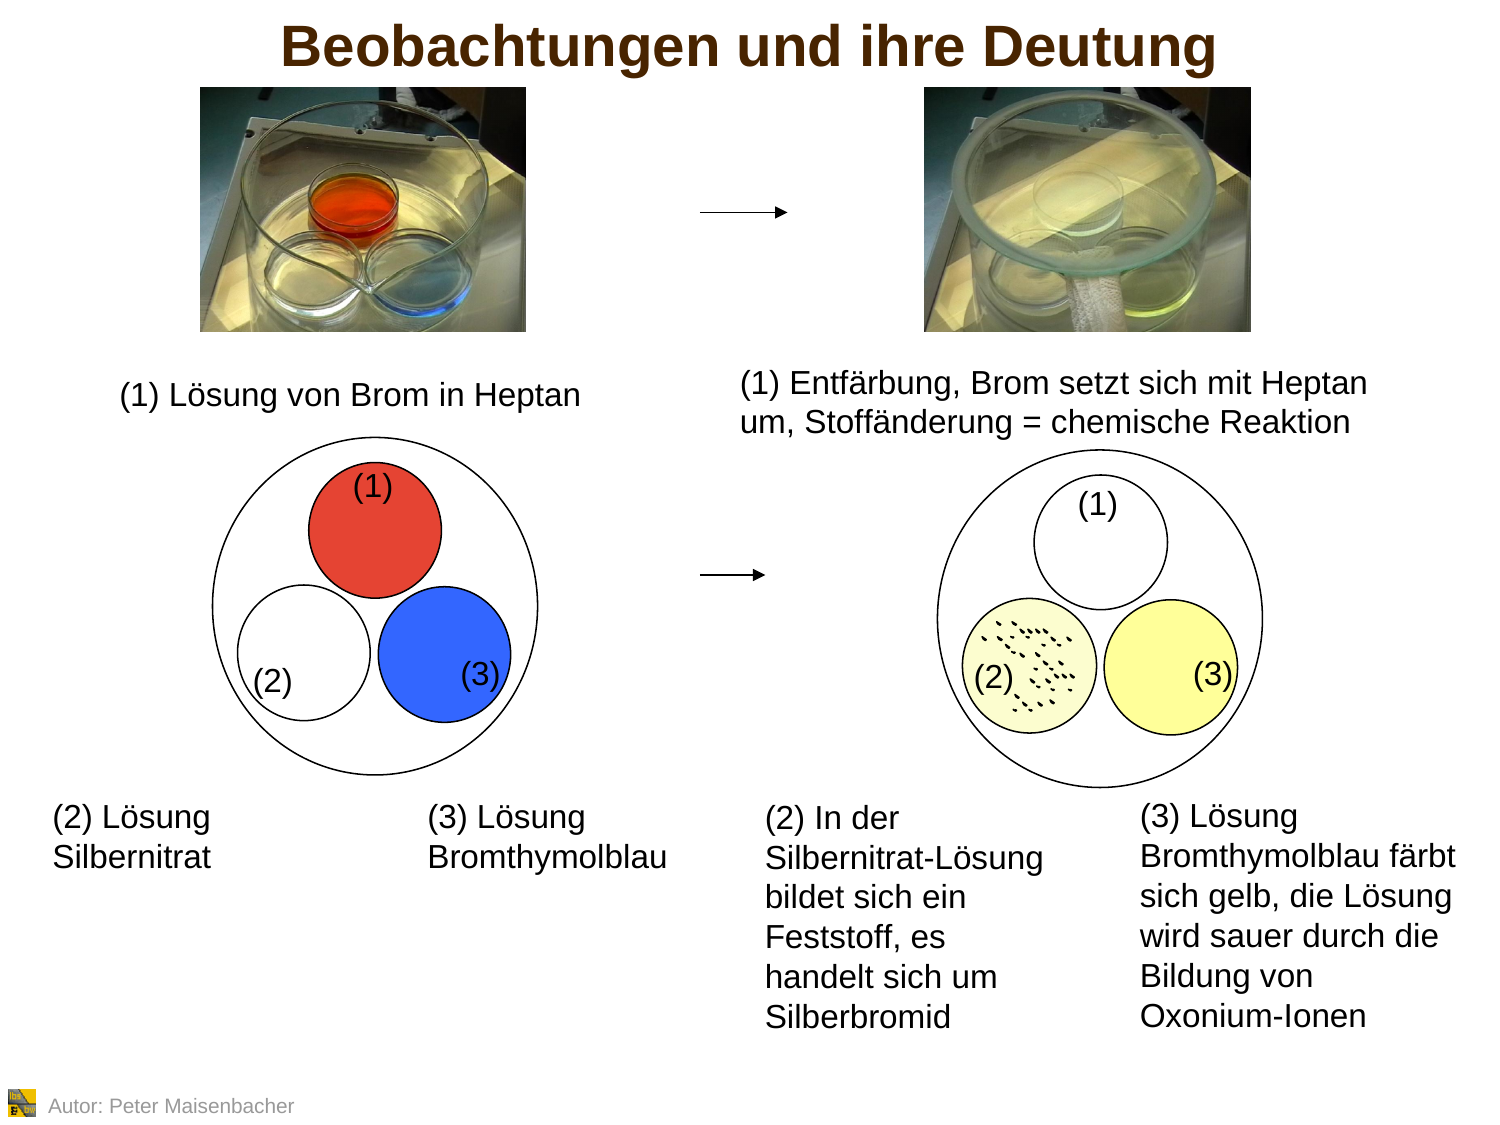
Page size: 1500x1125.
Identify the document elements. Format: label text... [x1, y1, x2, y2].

text_box (1) Entfärbung, Brom setzt sich mit Heptan um, Stoffänderung = chemische Reaktion [725, 353, 1388, 449]
text_box (3) Lösung Bromthymolblau [412, 787, 688, 883]
picture [924, 87, 1251, 332]
text_box [378, 586, 510, 723]
text_box [308, 472, 442, 599]
text_box (3) [445, 644, 516, 701]
text_box (2) In der Silbernitrat-Lösung bildet sich ein Feststoff, es handelt sich um Silberbromid [750, 788, 1063, 1044]
picture [8, 1089, 36, 1117]
text_box (3) [1178, 644, 1249, 701]
picture [200, 87, 526, 332]
text_box (2) [958, 647, 1029, 703]
text_box (1) [337, 456, 409, 513]
title Beobachtungen und ihre Deutung [0, 0, 1500, 88]
text_box [1104, 599, 1234, 735]
text_box (2) Lösung Silbernitrat [37, 787, 238, 883]
text_box (1) [1062, 474, 1134, 531]
text_box [965, 598, 1097, 734]
text_box (3) Lösung Bromthymolblau färbt sich gelb, die Lösung wird sauer durch die Bildung von Oxonium-Ionen [1124, 786, 1476, 1042]
text_box (2) [237, 652, 308, 708]
text_box (1) Lösung von Brom in Heptan [104, 365, 618, 421]
